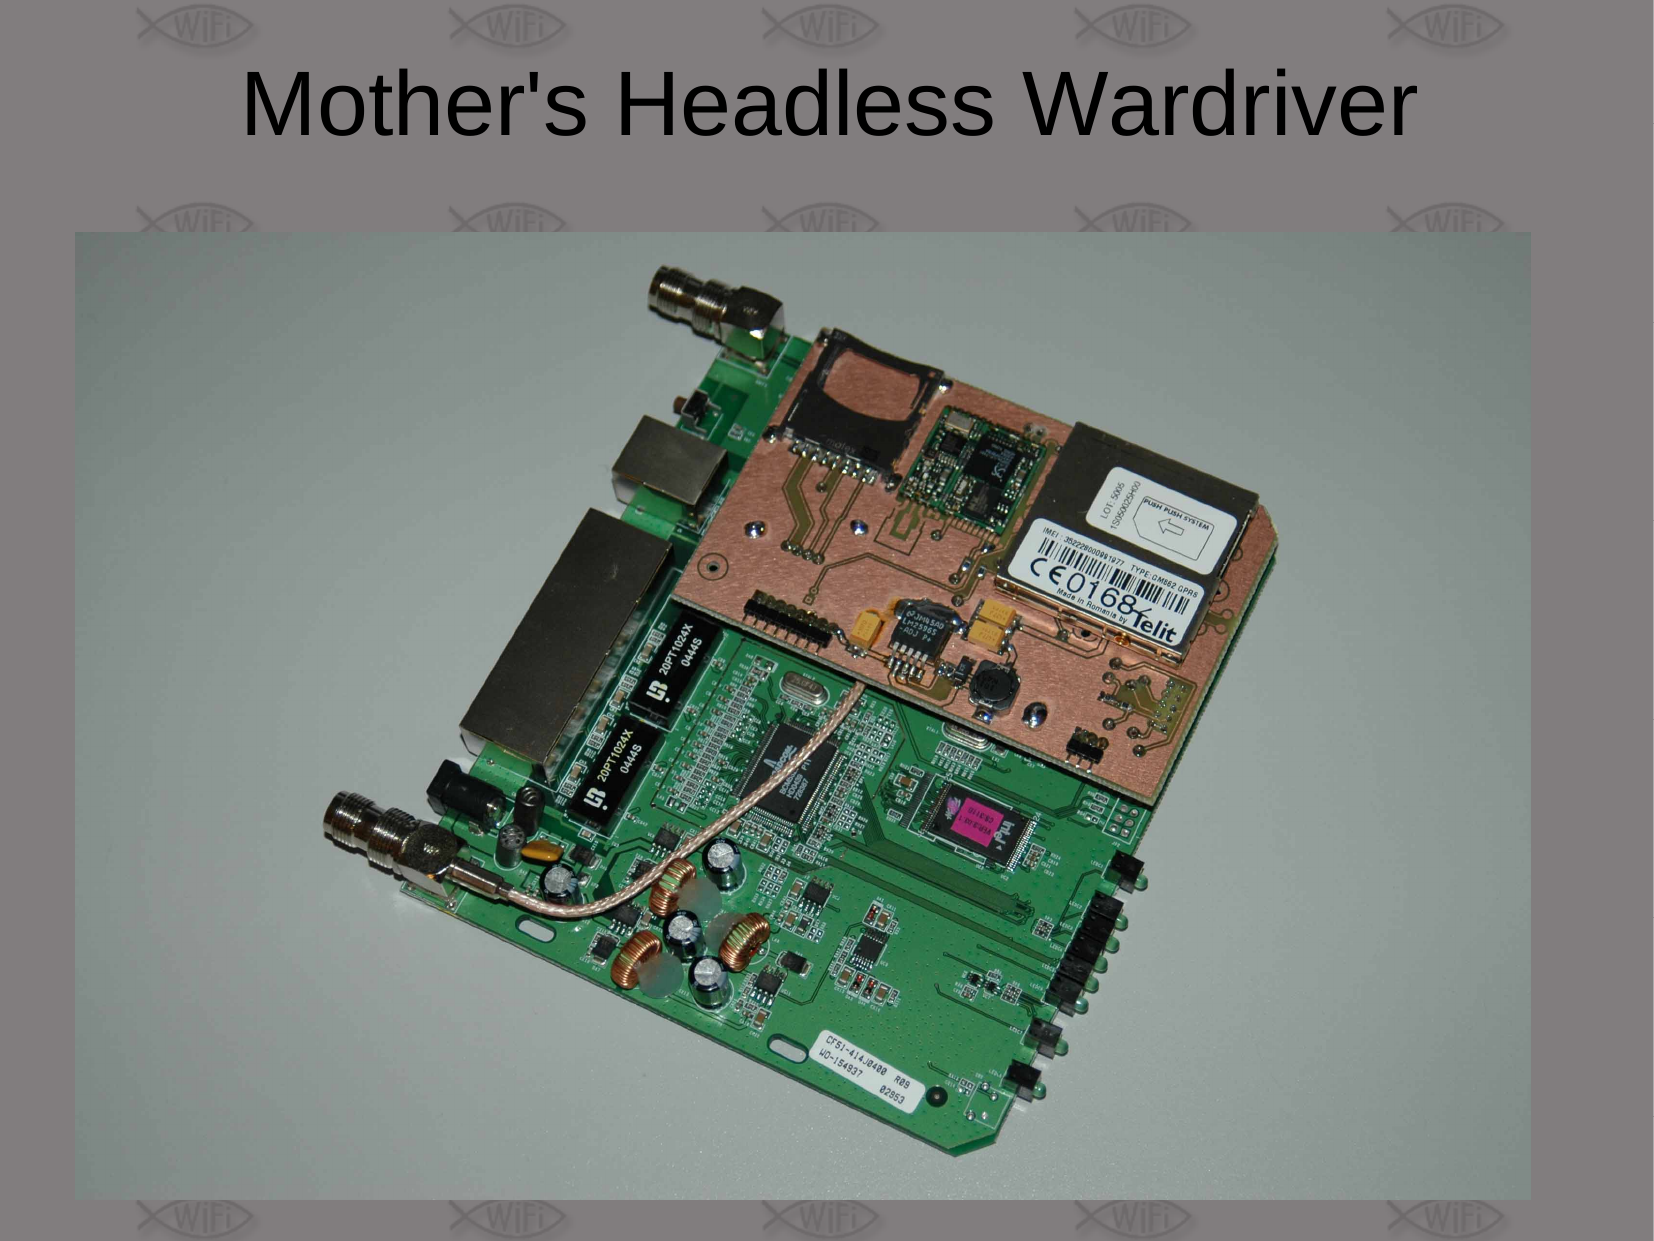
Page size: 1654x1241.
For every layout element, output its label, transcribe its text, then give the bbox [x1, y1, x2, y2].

picture [0, 0, 1654, 1241]
title Mother's Headless Wardriver [86, 0, 1576, 208]
